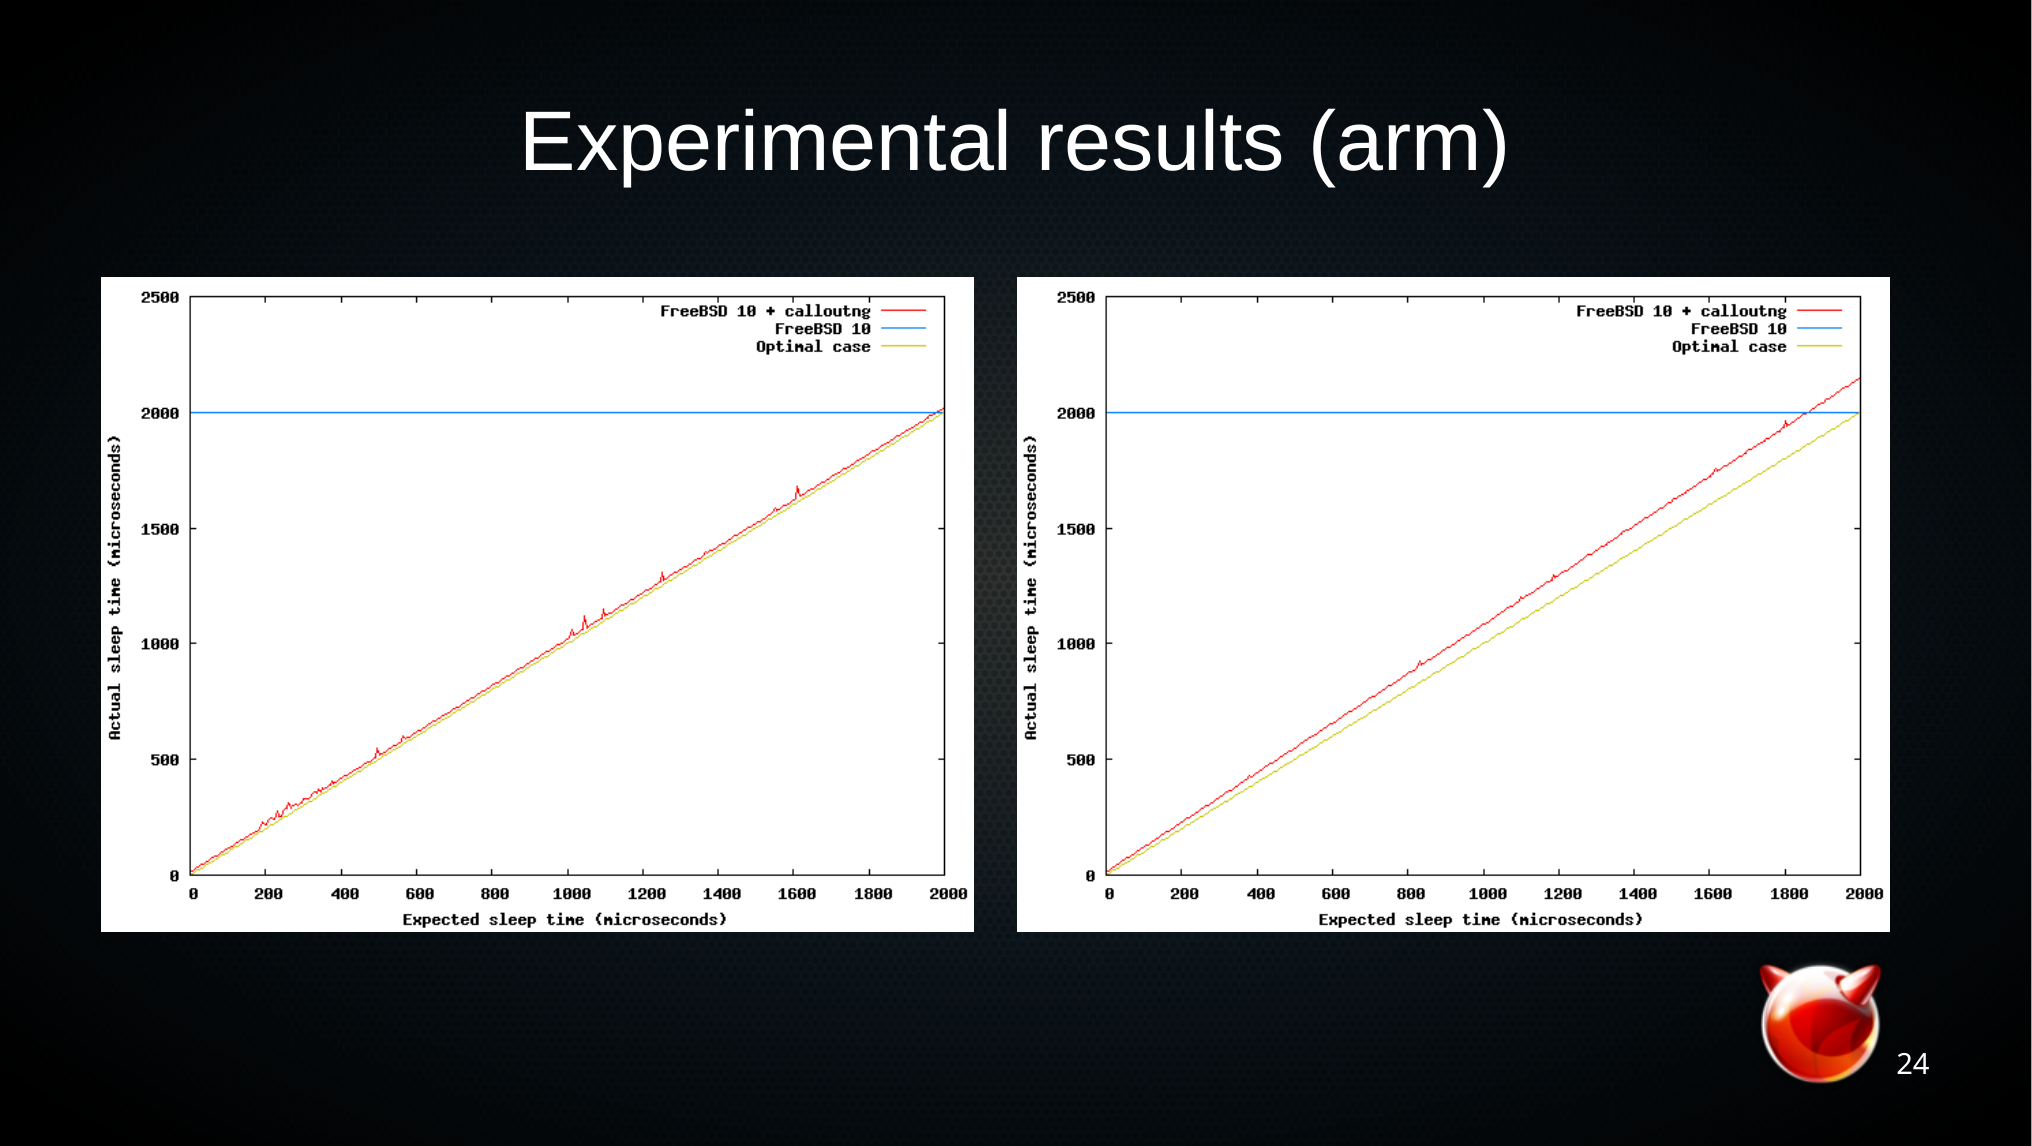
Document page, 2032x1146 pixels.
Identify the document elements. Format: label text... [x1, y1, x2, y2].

picture [0, 0, 2032, 1146]
title Experimental results (arm) [101, 45, 1930, 237]
